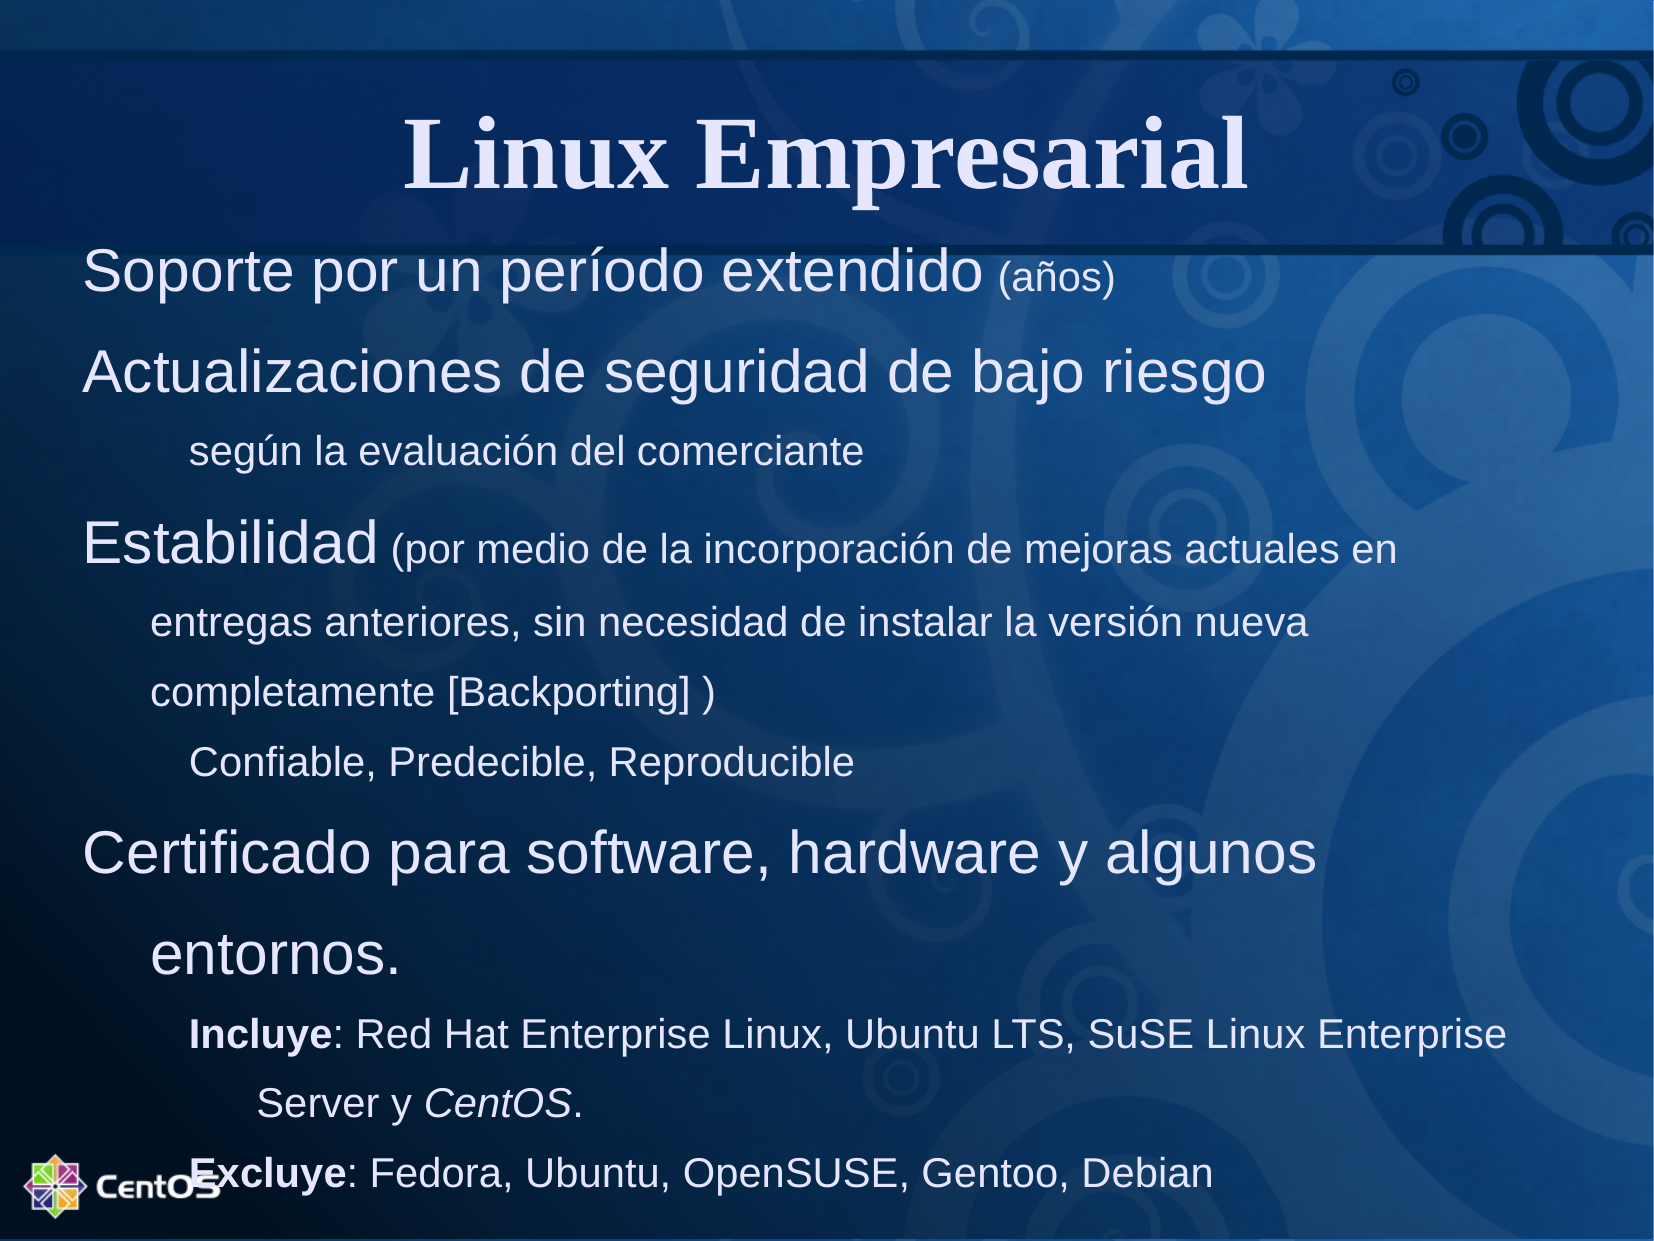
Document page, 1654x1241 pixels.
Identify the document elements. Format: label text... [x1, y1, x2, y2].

subtitle Soporte por un período extendido (años) Actualizaciones de seguridad de bajo riesgo según la evaluación del comerciante Estabilidad (por medio de la incorporación de mejoras actuales en entregas anteriores, sin necesidad de instalar la versión nueva completamente [Backporting] ) Confiable, Predecible, Reproducible Certificado para software, hardware y algunos entornos. Incluye: Red Hat Enterprise Linux, Ubuntu LTS, SuSE Linux Enterprise Server y CentOS. Excluye: Fedora, Ubuntu, OpenSUSE, Gentoo, Debian [82, 219, 1571, 1180]
title Linux Empresarial [82, 56, 1571, 219]
picture [0, 0, 1654, 1241]
